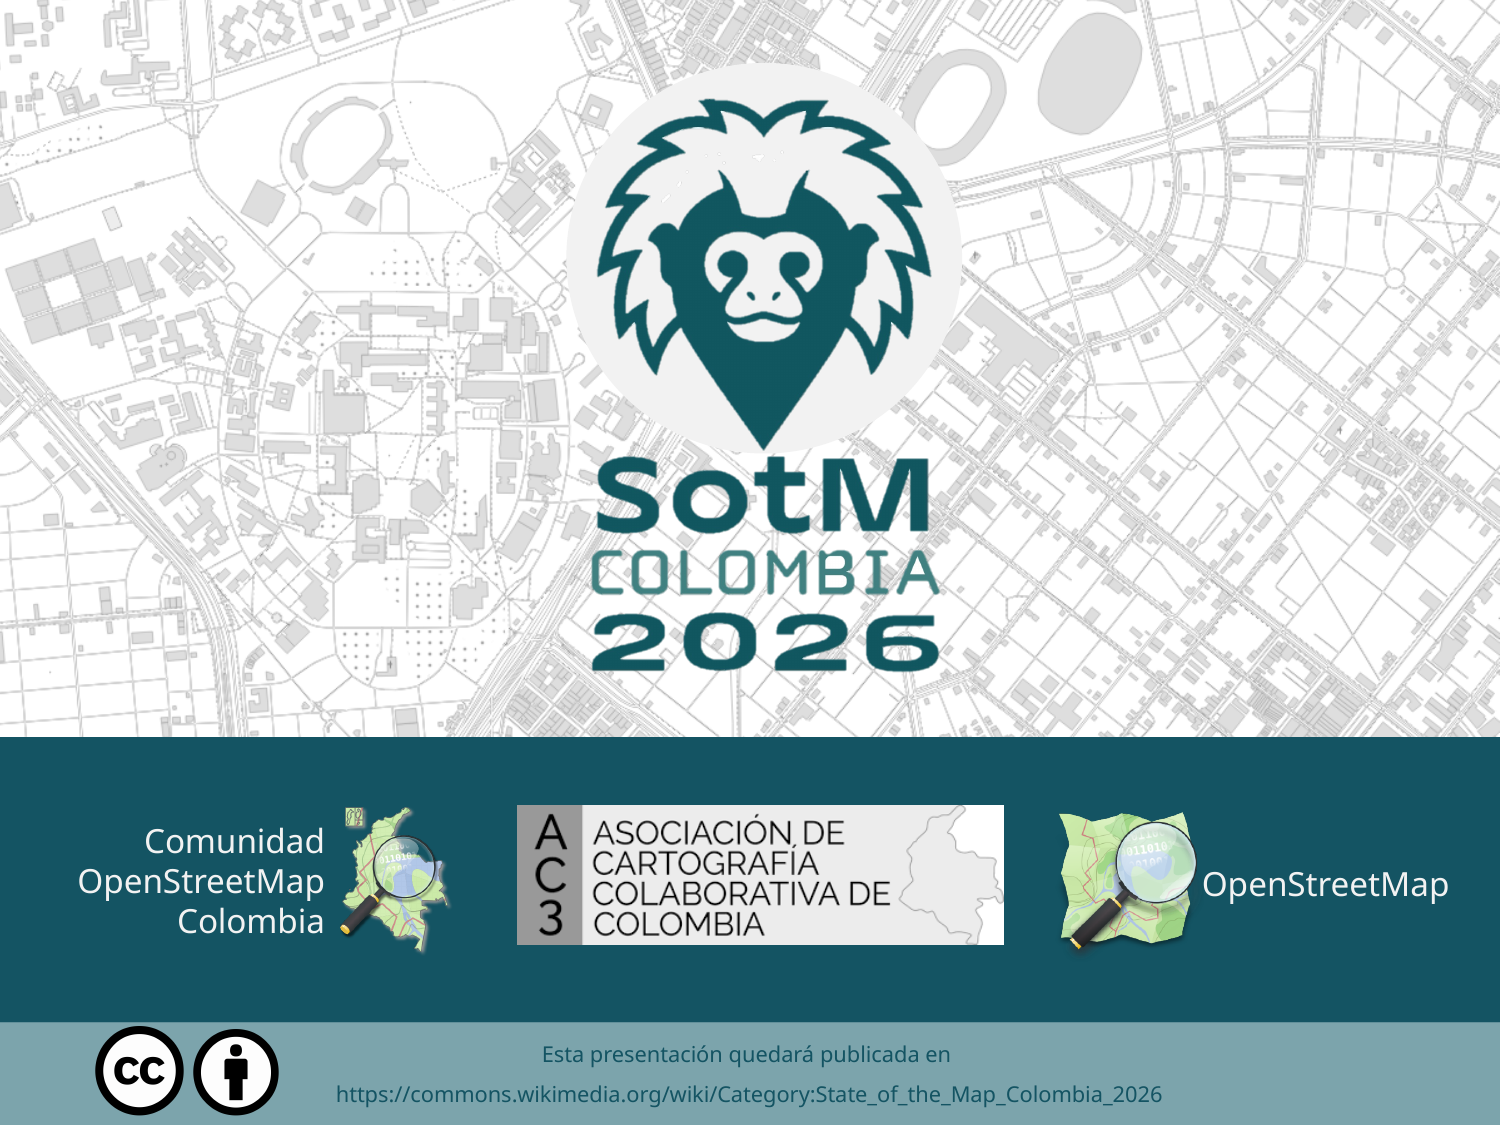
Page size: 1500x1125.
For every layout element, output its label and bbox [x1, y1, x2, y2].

picture [517, 805, 1004, 945]
picture [95, 1026, 184, 1116]
picture [339, 806, 453, 957]
picture [193, 1029, 279, 1116]
picture [510, 58, 1004, 727]
picture [1053, 812, 1204, 963]
